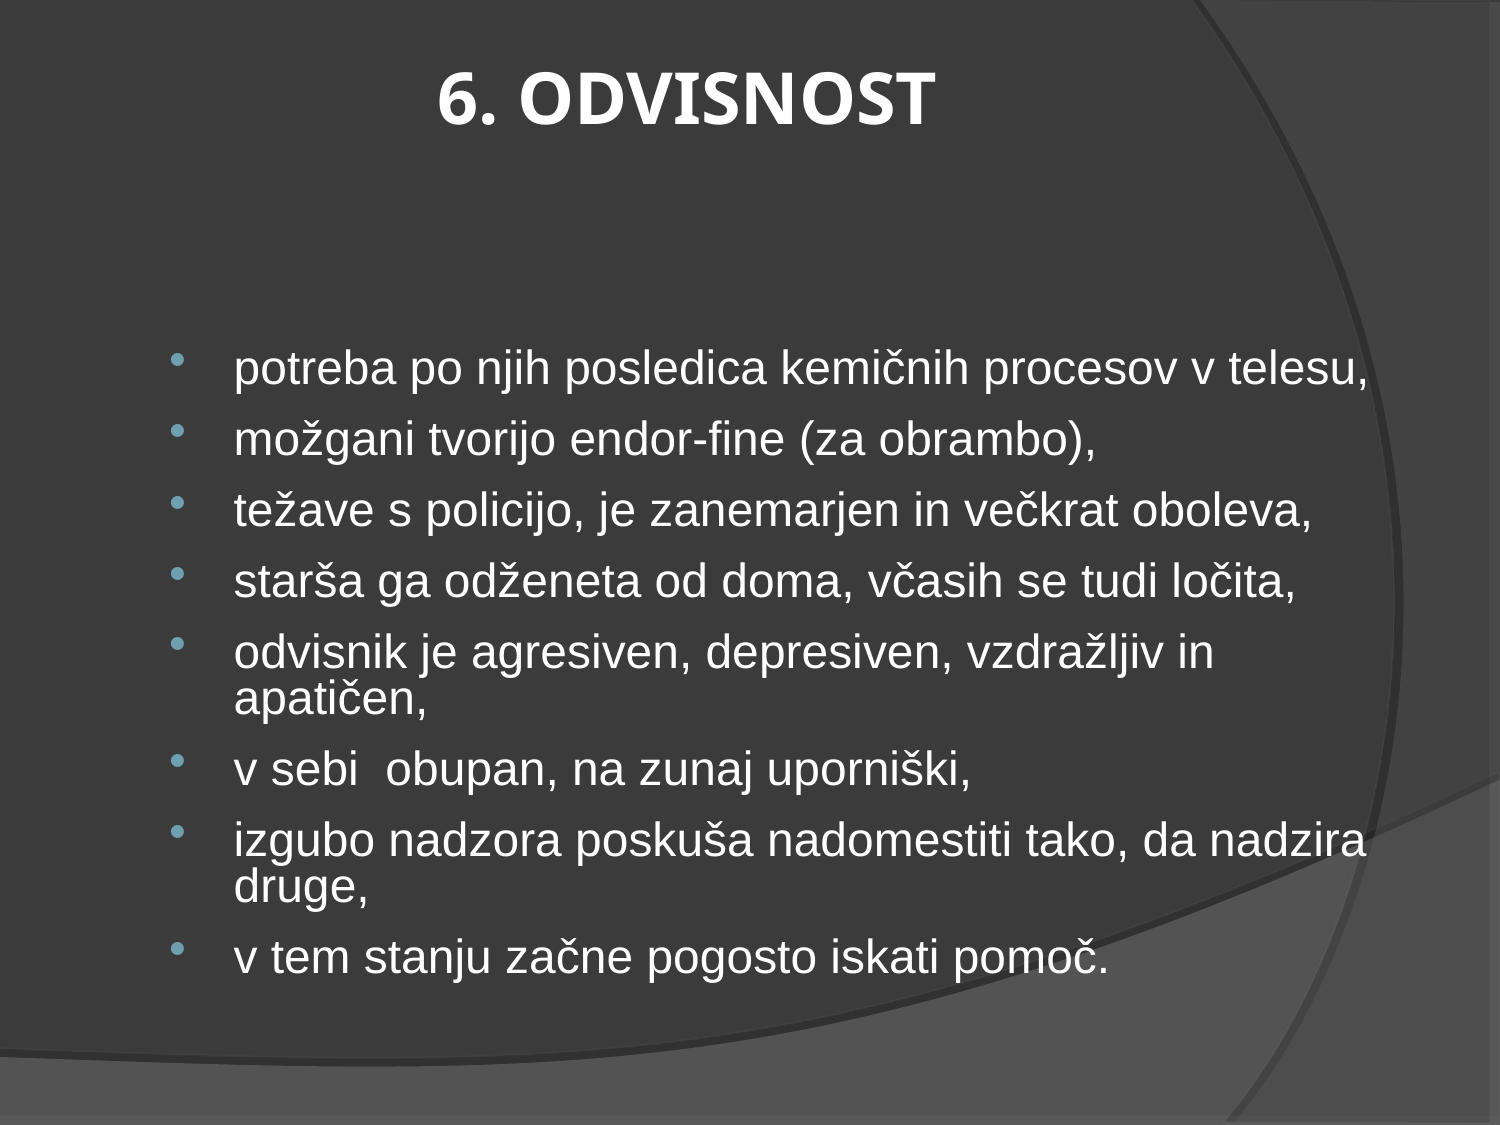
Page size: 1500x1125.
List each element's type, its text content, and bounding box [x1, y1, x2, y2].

title 6. ODVISNOST [75, 45, 1300, 233]
list potreba po njih posledica kemičnih procesov v telesu, možgani tvorijo endor-fine (za obrambo), težave s policijo, je zanemarjen in večkrat oboleva, starša ga odženeta od doma, včasih se tudi ločita, odvisnik je agresiven, depresiven, vzdražljiv in apatičen, v sebi obupan, na zunaj uporniški, izgubo nadzora poskuša nadomestiti tako, da nadzira druge, v tem stanju začne pogosto iskati pomoč. [150, 257, 1425, 1043]
